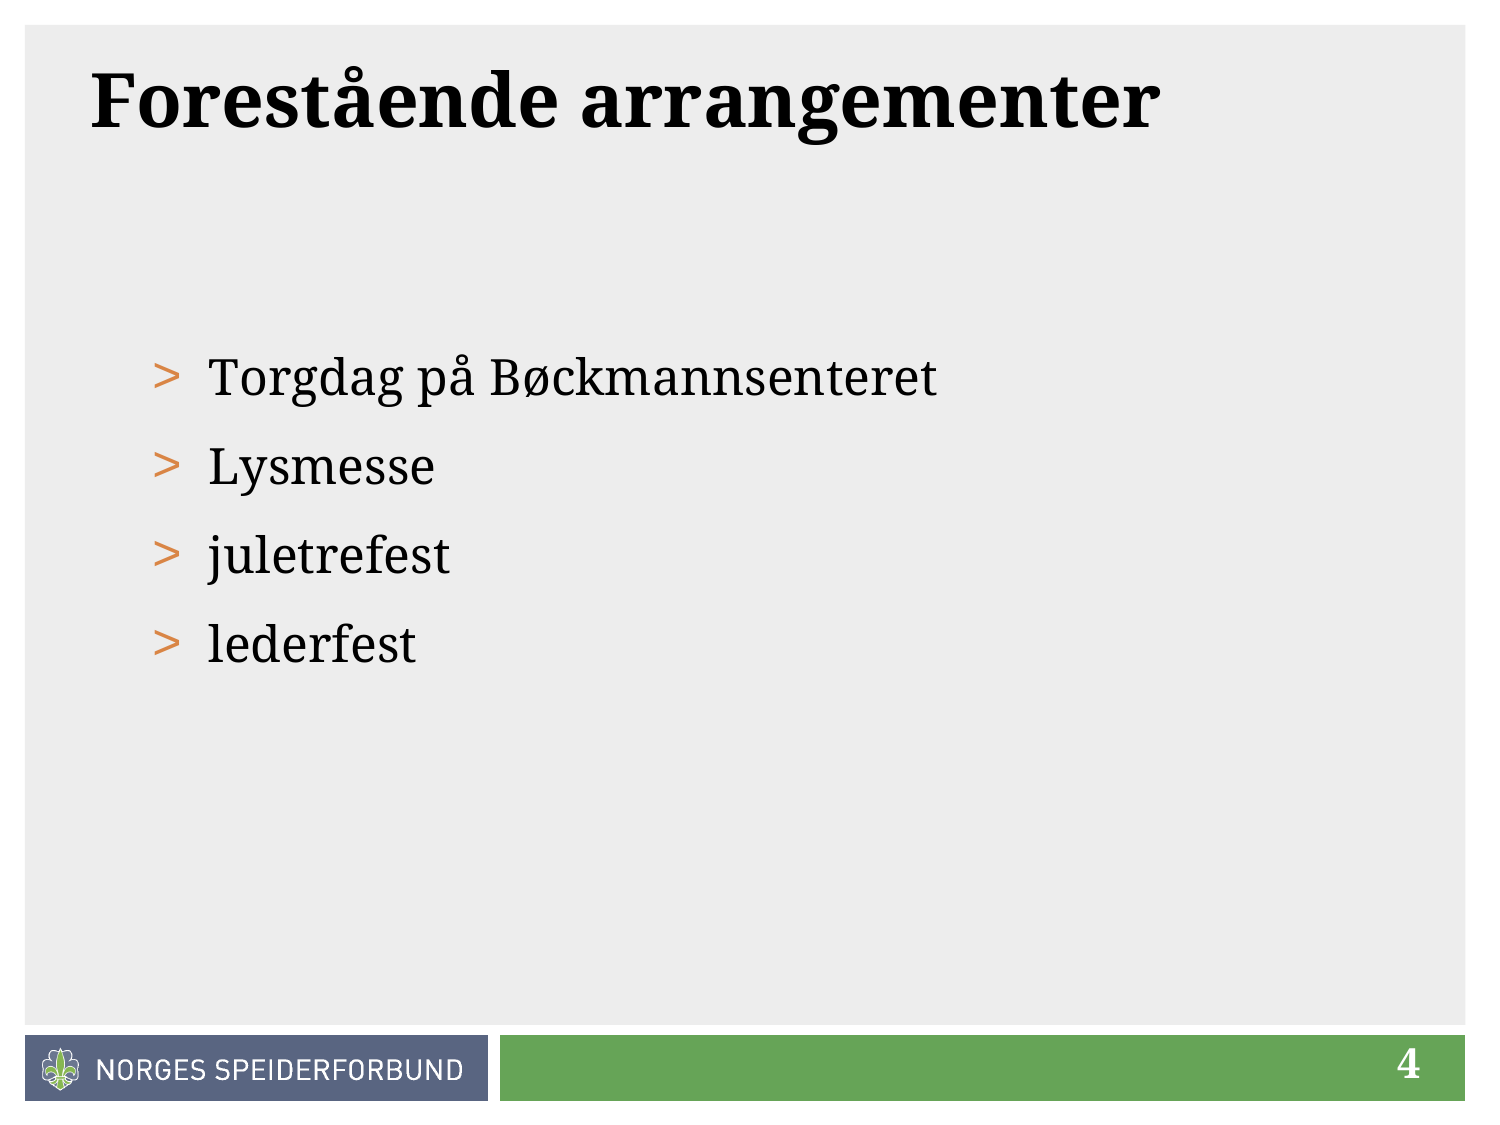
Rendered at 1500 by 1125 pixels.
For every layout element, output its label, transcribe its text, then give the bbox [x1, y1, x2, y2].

list Torgdag på Bøckmannsenteret Lysmesse juletrefest lederfest [137, 337, 1388, 938]
title Forestående arrangementer [75, 45, 1426, 233]
